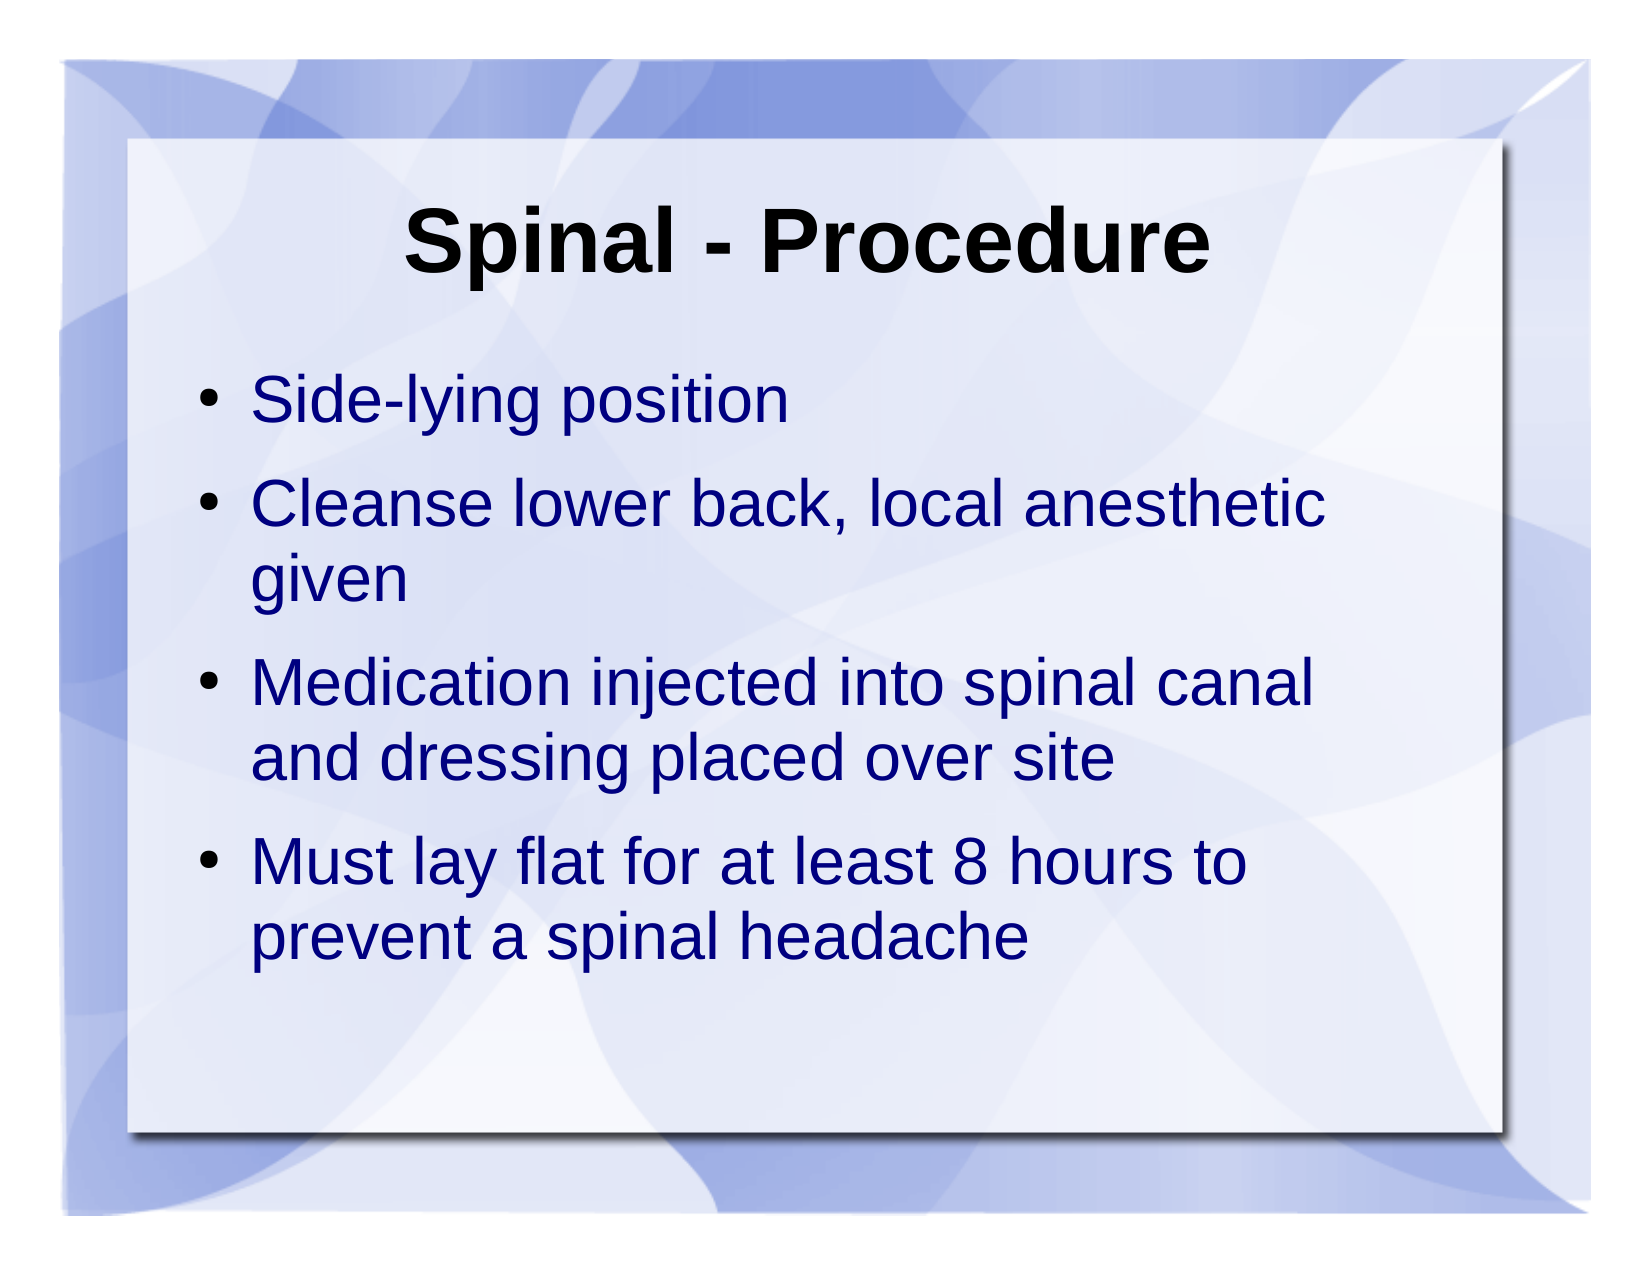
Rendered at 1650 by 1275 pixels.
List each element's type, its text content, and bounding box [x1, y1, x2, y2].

title Spinal - Procedure [135, 151, 1482, 330]
list Side-lying position Cleanse lower back, local anesthetic given Medication injected into spinal canal and dressing placed over site Must lay flat for at least 8 hours to prevent a spinal headache [179, 362, 1438, 974]
picture [59, 59, 1591, 1216]
